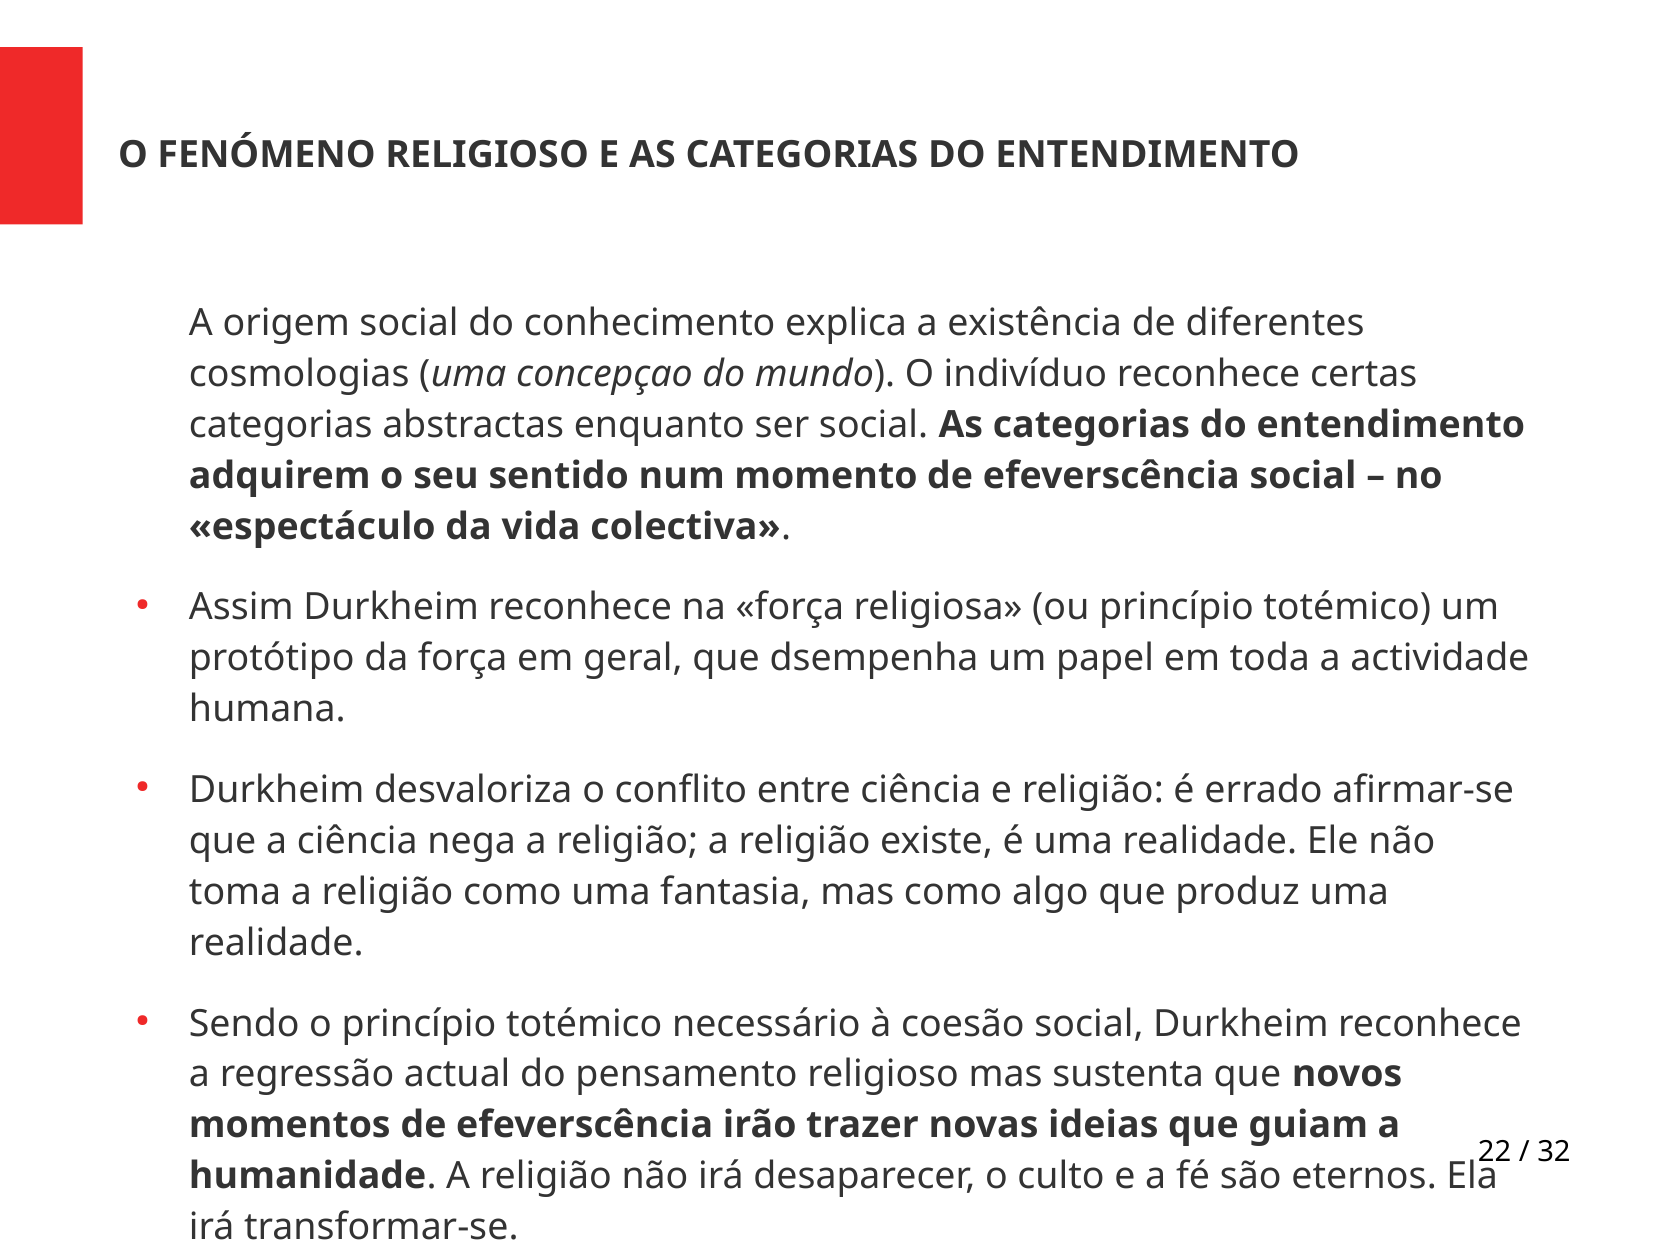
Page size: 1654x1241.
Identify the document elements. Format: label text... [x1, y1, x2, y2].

title O FENÓMENO RELIGIOSO E AS CATEGORIAS DO ENTENDIMENTO [118, 49, 1571, 257]
list A origem social do conhecimento explica a existência de diferentes cosmologias (uma concepçao do mundo). O indivíduo reconhece certas categorias abstractas enquanto ser social. As categorias do entendimento adquirem o seu sentido num momento de efeverscência social – no «espectáculo da vida colectiva». Assim Durkheim reconhece na «força religiosa» (ou princípio totémico) um protótipo da força em geral, que dsempenha um papel em toda a actividade humana. Durkheim desvaloriza o conflito entre ciência e religião: é errado afirmar-se que a ciência nega a religião; a religião existe, é uma realidade. Ele não toma a religião como uma fantasia, mas como algo que produz uma realidade. Sendo o princípio totémico necessário à coesão social, Durkheim reconhece a regressão actual do pensamento religioso mas sustenta que novos momentos de efeverscência irão trazer novas ideias que guiam a humanidade. A religião não irá desaparecer, o culto e a fé são eternos. Ela irá transformar-se. [118, 295, 1536, 1015]
